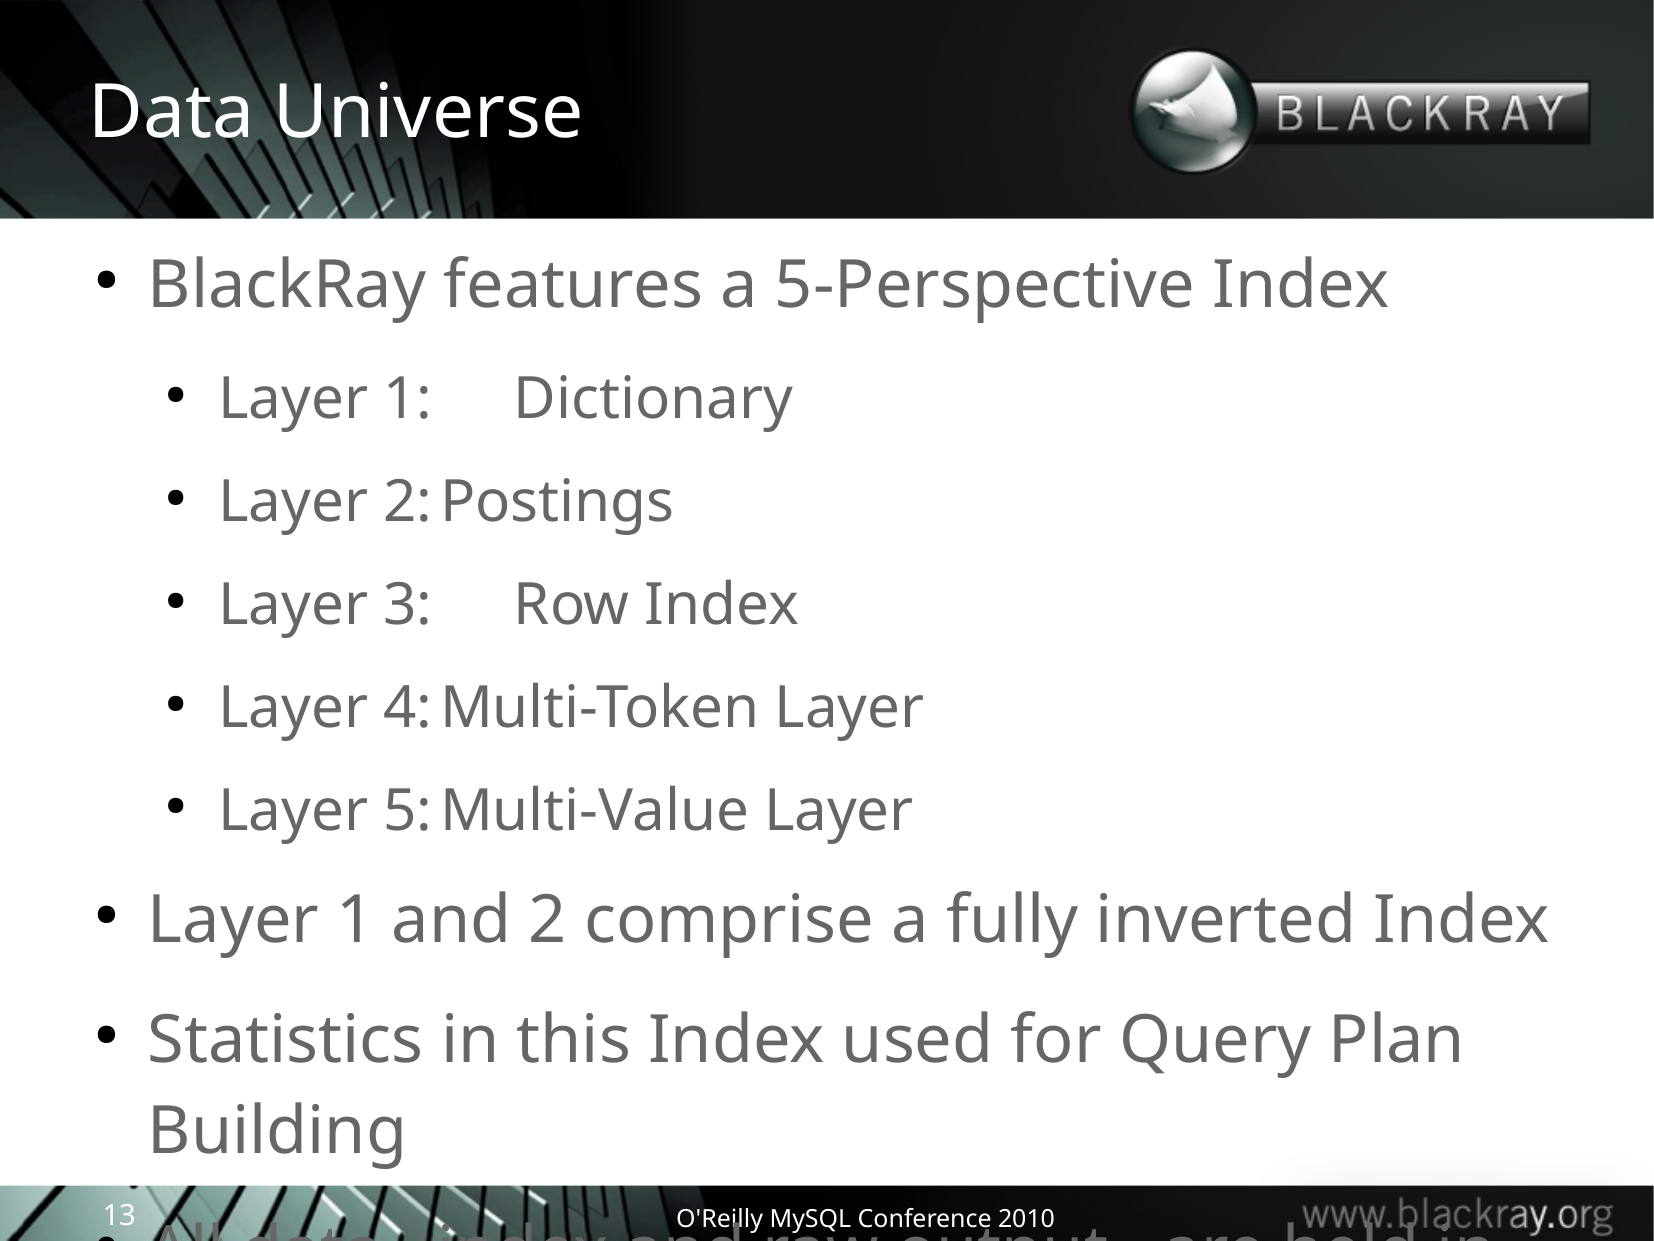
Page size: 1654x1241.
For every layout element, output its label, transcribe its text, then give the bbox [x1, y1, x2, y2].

picture [165, 1232, 171, 1241]
title Data Universe [88, 46, 1577, 170]
list BlackRay features a 5-Perspective Index Layer 1: Dictionary Layer 2: Postings Layer 3: Row Index Layer 4: Multi-Token Layer Layer 5: Multi-Value Layer Layer 1 and 2 comprise a fully inverted Index Statistics in this Index used for Query Plan Building All data - index and raw output - are held in memory [76, 236, 1625, 1137]
picture [0, 0, 1654, 1241]
